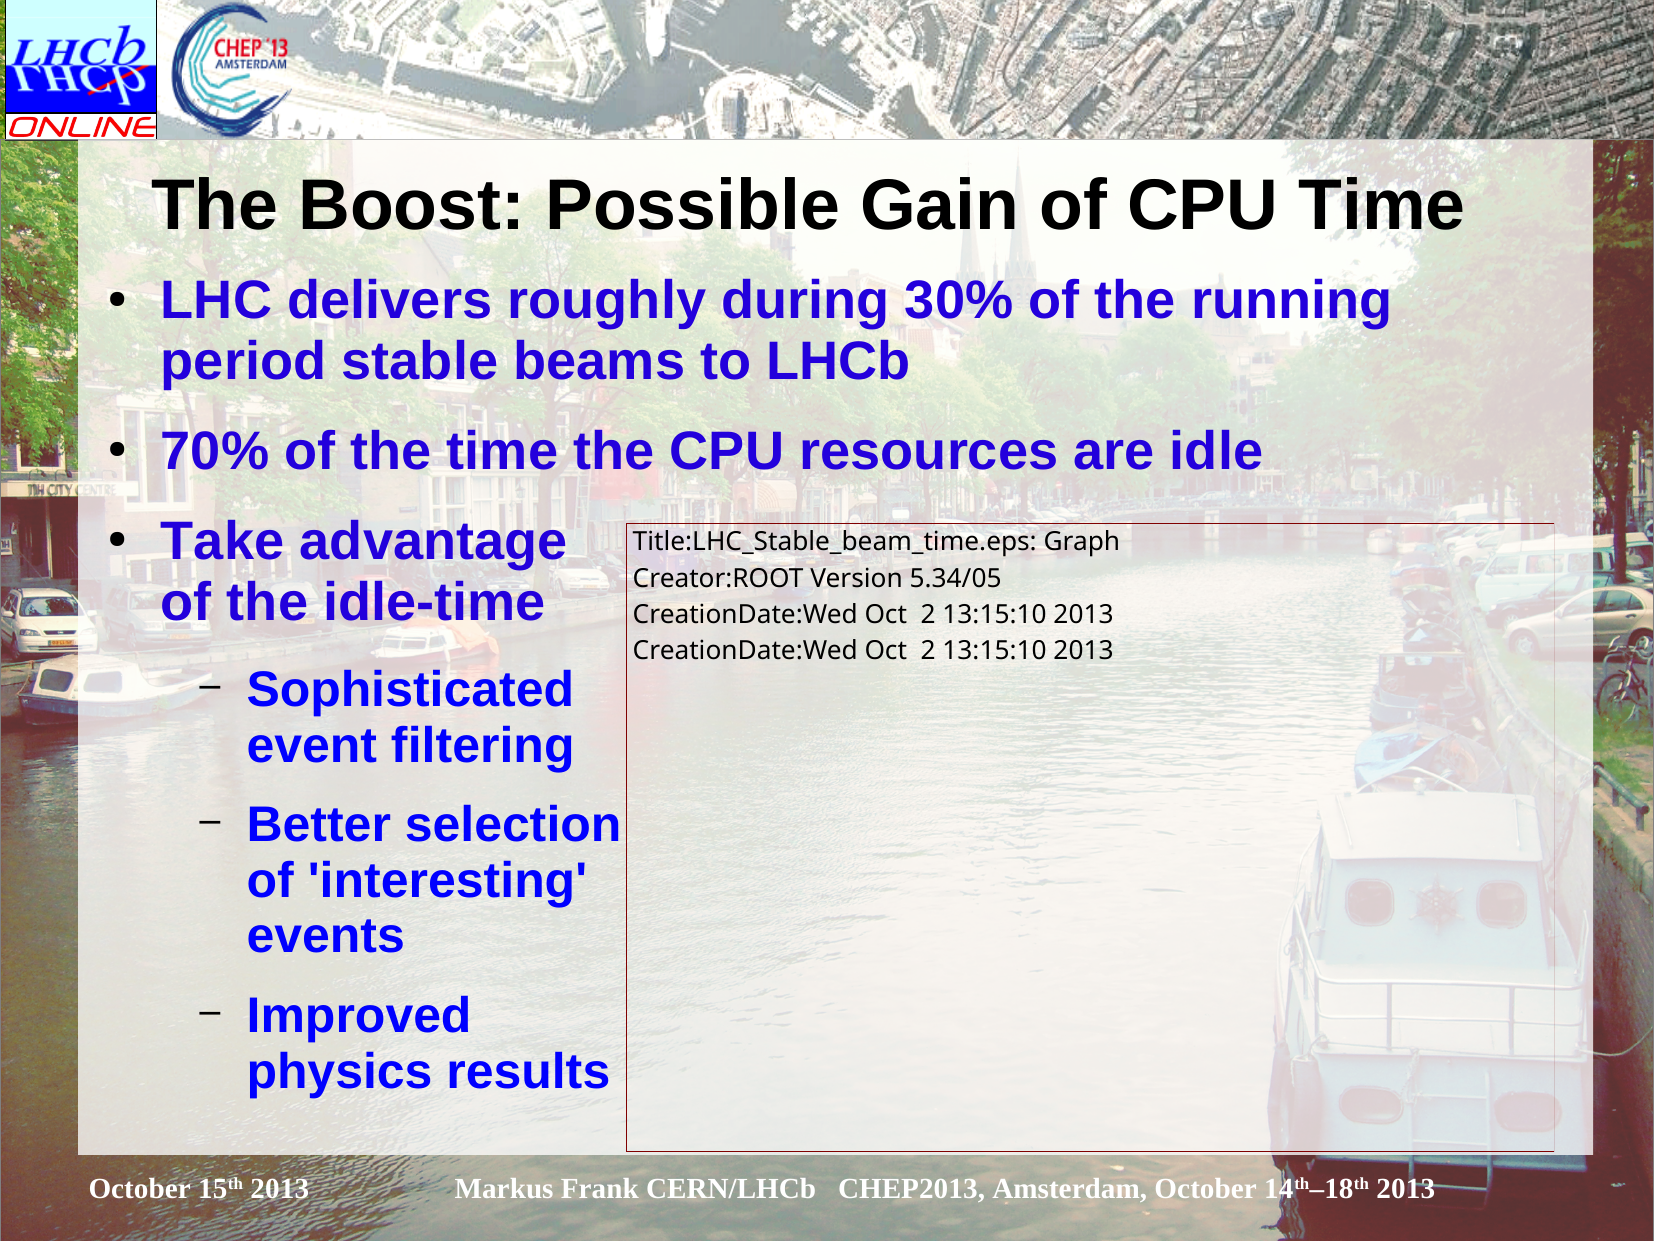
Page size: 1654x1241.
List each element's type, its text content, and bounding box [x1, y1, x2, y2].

picture [6, 114, 156, 139]
title The Boost: Possible Gain of CPU Time [82, 139, 1536, 271]
picture [6, 0, 156, 112]
picture [157, 0, 1654, 139]
list LHC delivers roughly during 30% of the running period stable beams to LHCb 70% of the time the CPU resources are idle Take advantage of the idle-time Sophisticated event filtering Better selection of 'interesting' events Improved physics results [90, 270, 1546, 1099]
picture [624, 521, 1555, 1152]
picture [0, 0, 5, 139]
